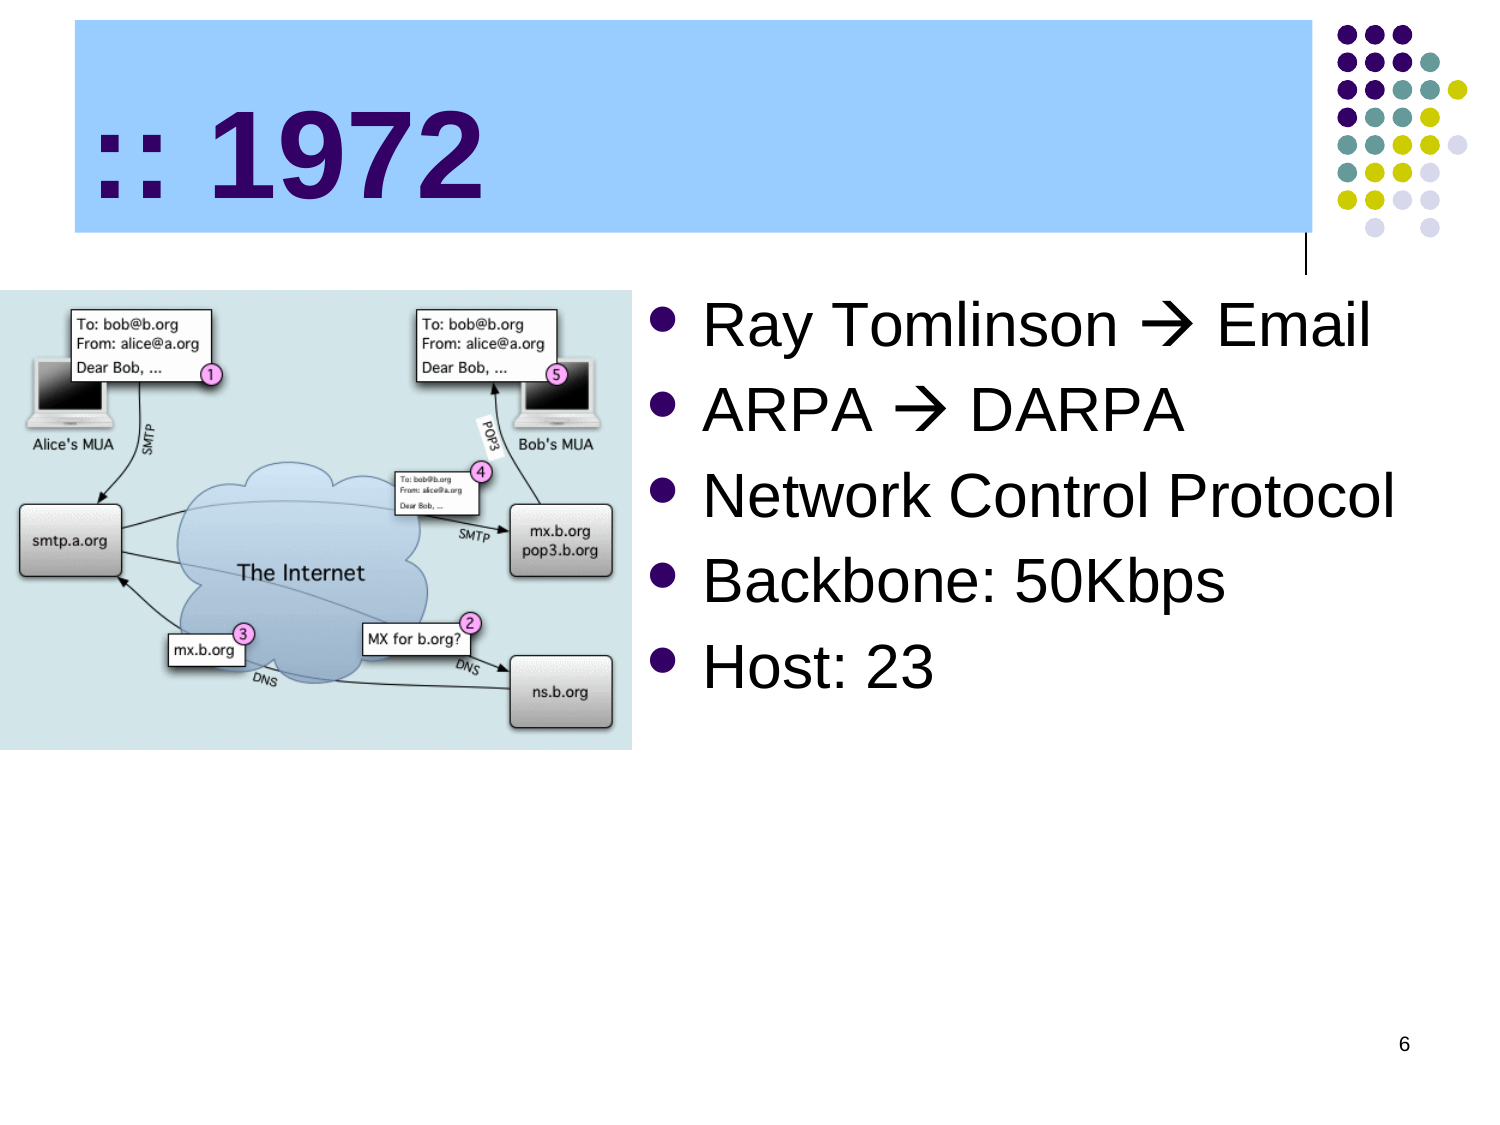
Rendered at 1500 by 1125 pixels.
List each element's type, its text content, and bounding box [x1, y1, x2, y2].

list Ray Tomlinson  Email ARPA  DARPA Network Control Protocol Backbone: 50Kbps Host: 23 [631, 282, 1426, 1006]
title :: 1972 [74, 20, 1313, 233]
picture [0, 290, 632, 751]
